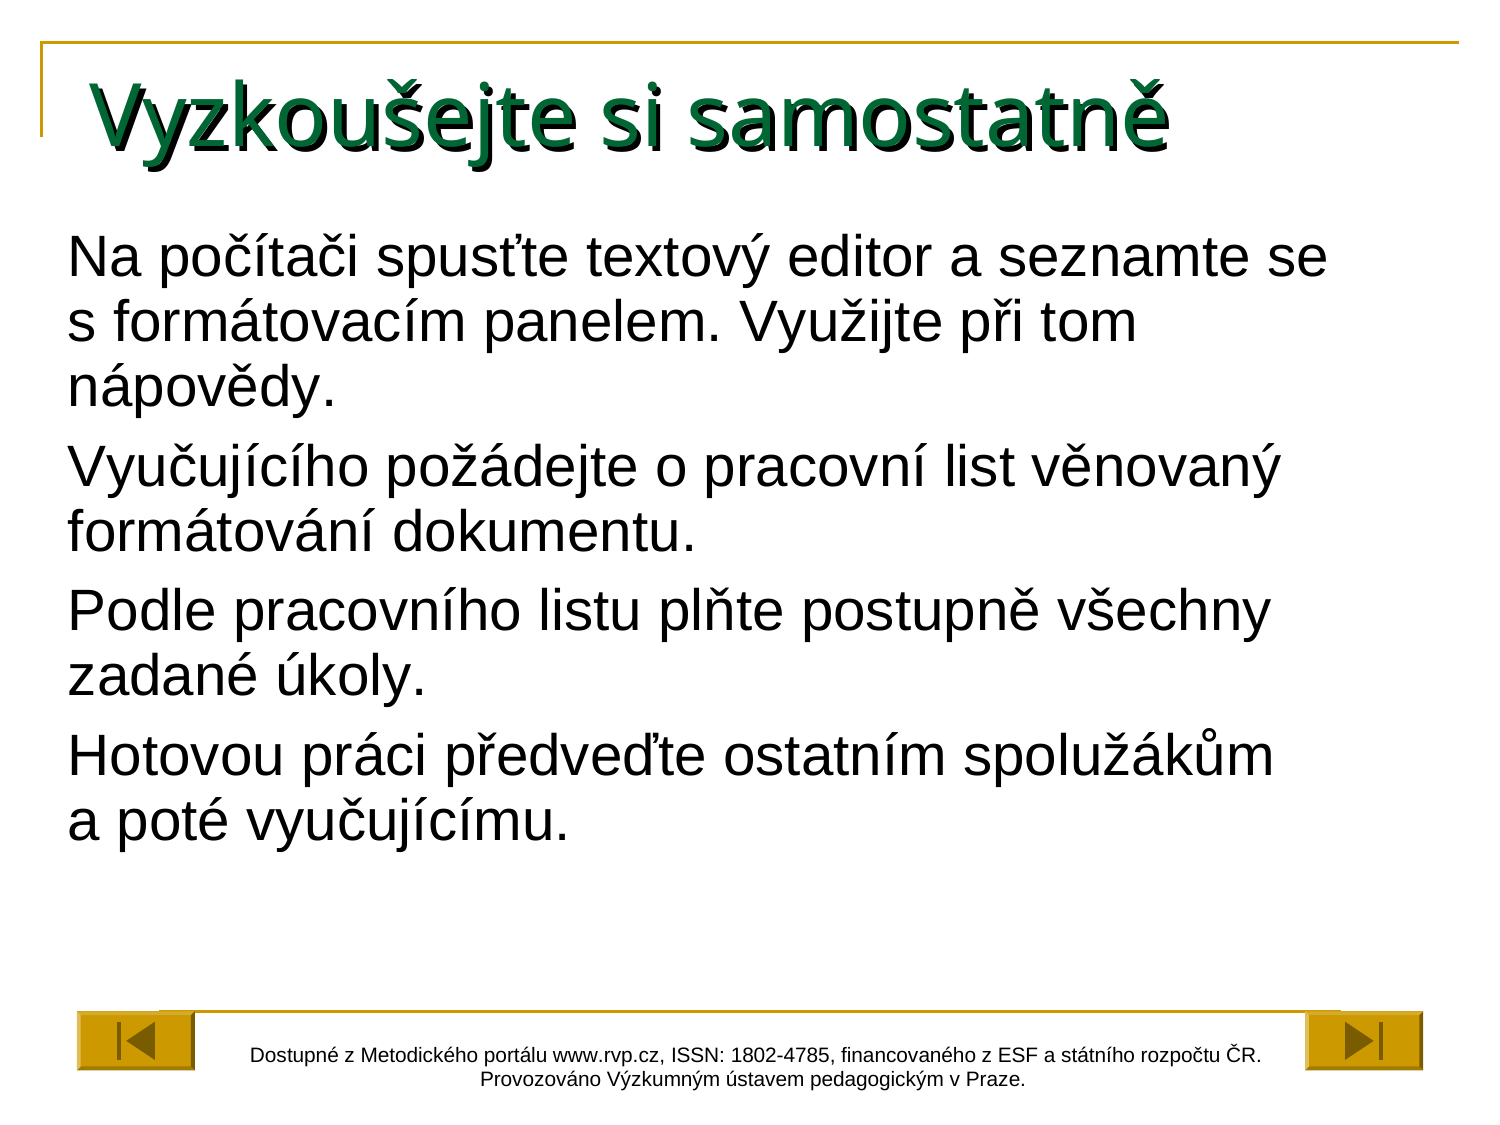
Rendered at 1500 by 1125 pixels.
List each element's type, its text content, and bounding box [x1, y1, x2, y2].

text_box Na počítači spusťte textový editor a seznamte se s formátovacím panelem. Využijte při tom nápovědy. Vyučujícího požádejte o pracovní list věnovaný formátování dokumentu. Podle pracovního listu plňte postupně všechny zadané úkoly. Hotovou práci předveďte ostatním spolužákům a poté vyučujícímu. [53, 216, 1386, 980]
title Vyzkoušejte si samostatně [75, 45, 1426, 173]
text_box [1306, 1011, 1424, 1071]
text_box [78, 1011, 195, 1071]
